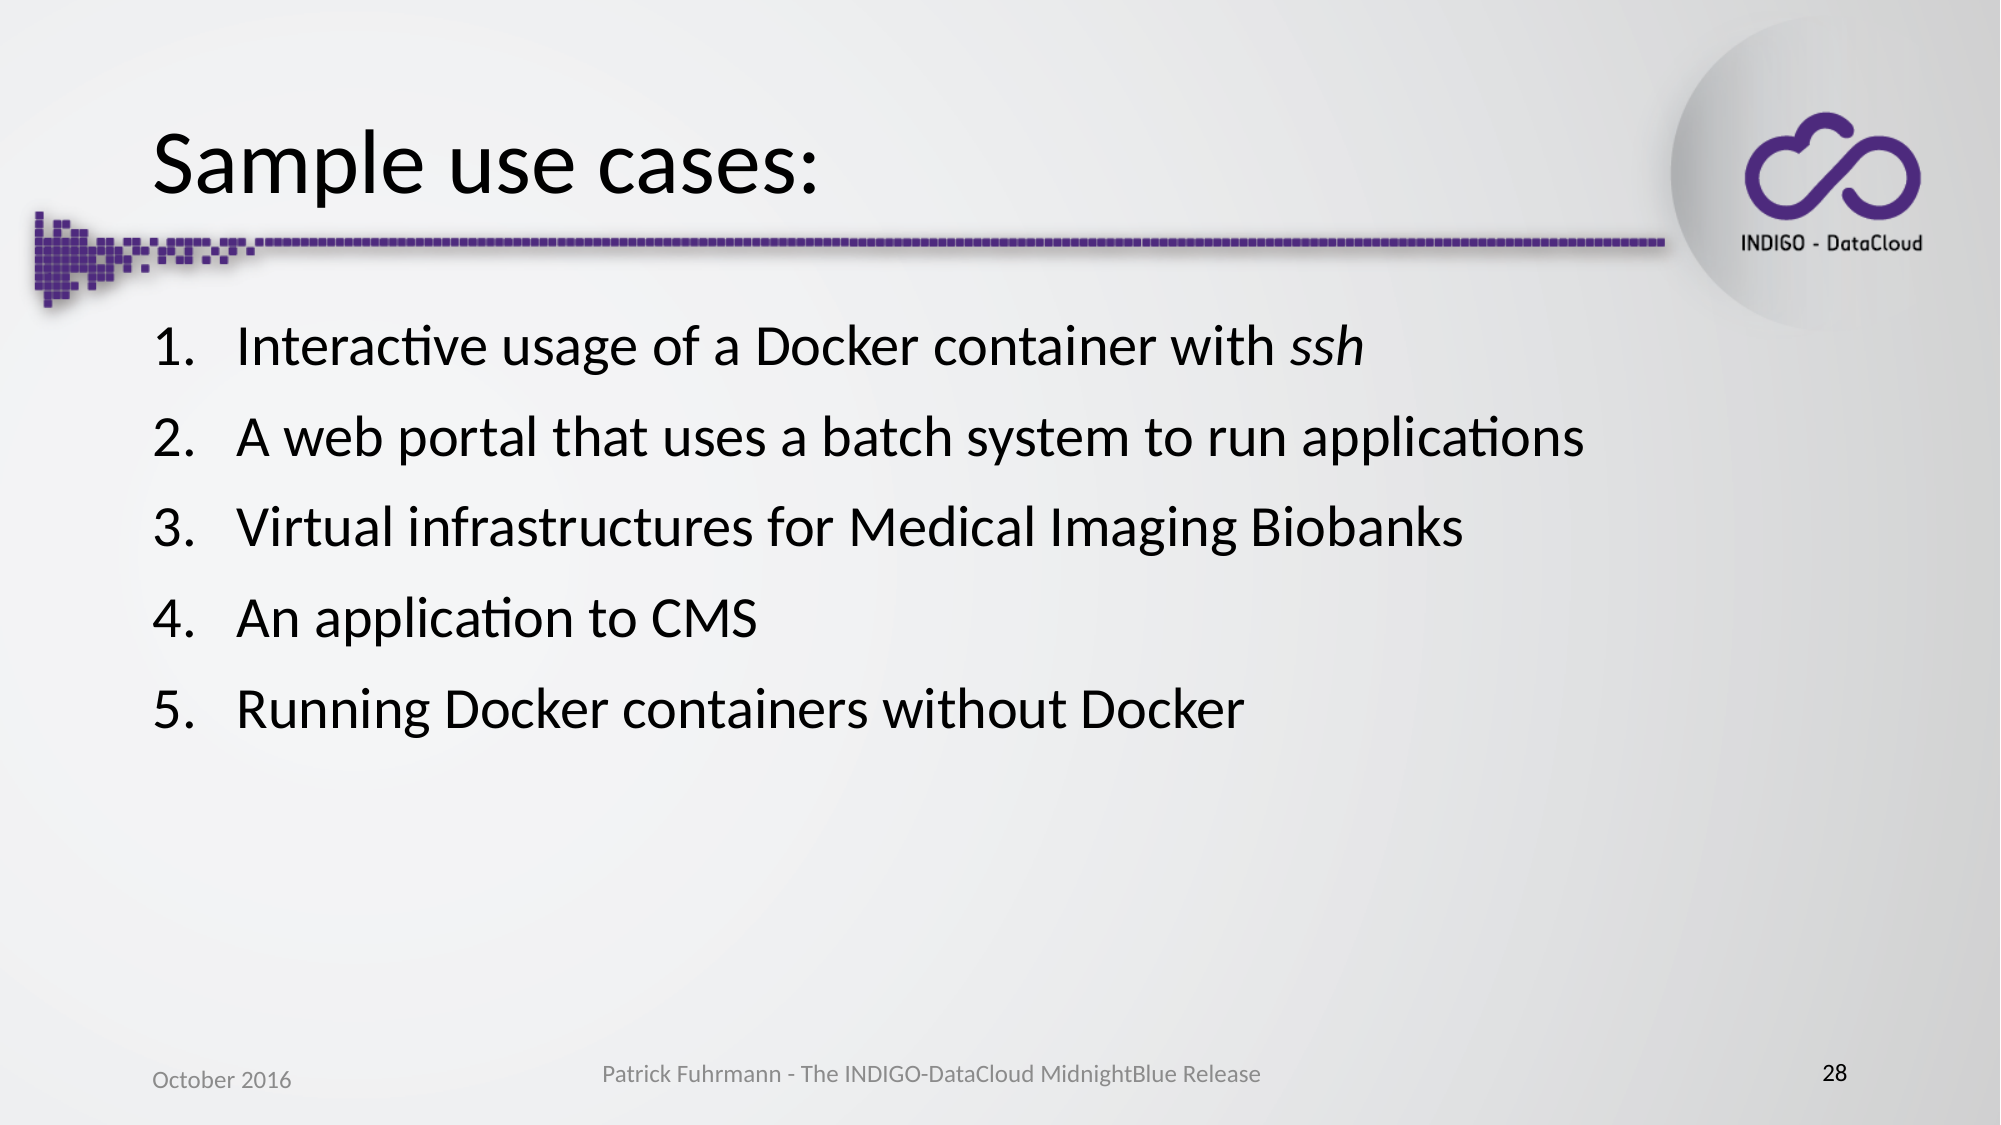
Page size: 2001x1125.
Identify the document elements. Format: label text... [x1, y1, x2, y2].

slide_number <number> [1702, 1041, 1863, 1102]
slide_number October 2016 [137, 1048, 588, 1109]
title Sample use cases: [137, 55, 1863, 273]
list Interactive usage of a Docker container with ssh A web portal that uses a batch system to run applications Virtual infrastructures for Medical Imaging Biobanks An application to CMS Running Docker containers without Docker [137, 299, 1863, 1014]
footer Patrick Fuhrmann - The INDIGO-DataCloud MidnightBlue Release [587, 1042, 1413, 1103]
picture [0, 0, 2000, 1125]
